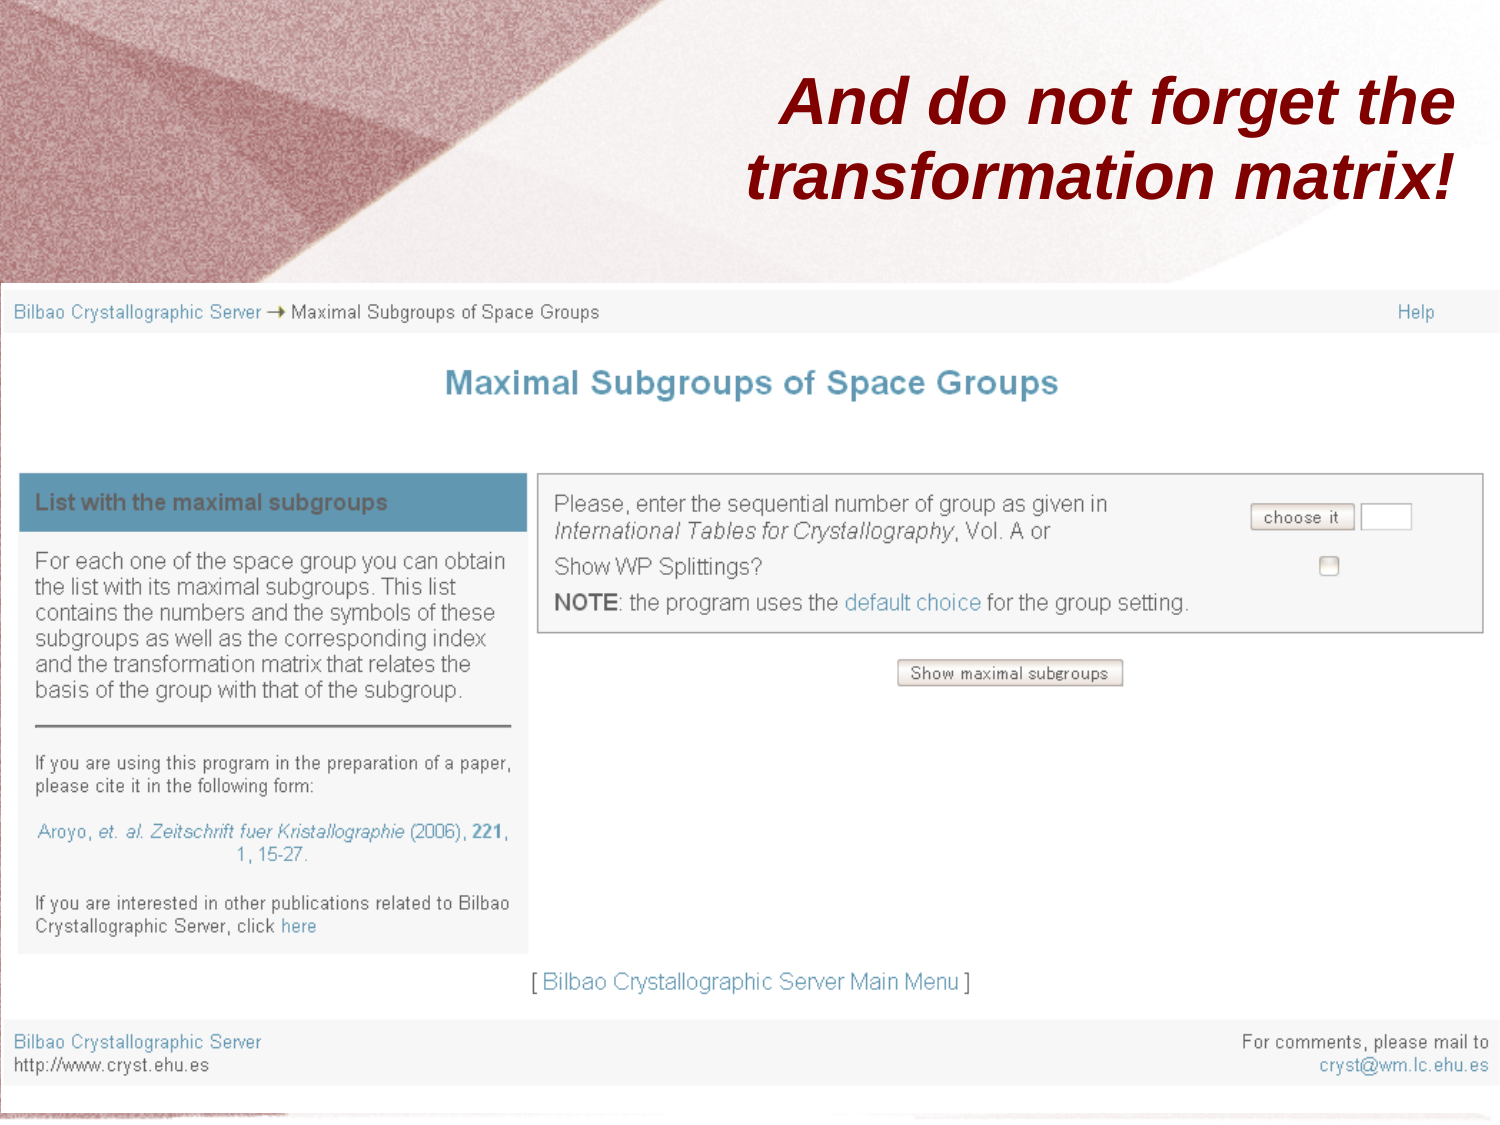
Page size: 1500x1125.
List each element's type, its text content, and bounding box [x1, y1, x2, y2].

title And do not forget the transformation matrix! [541, 52, 1458, 226]
picture [0, 0, 1500, 1125]
